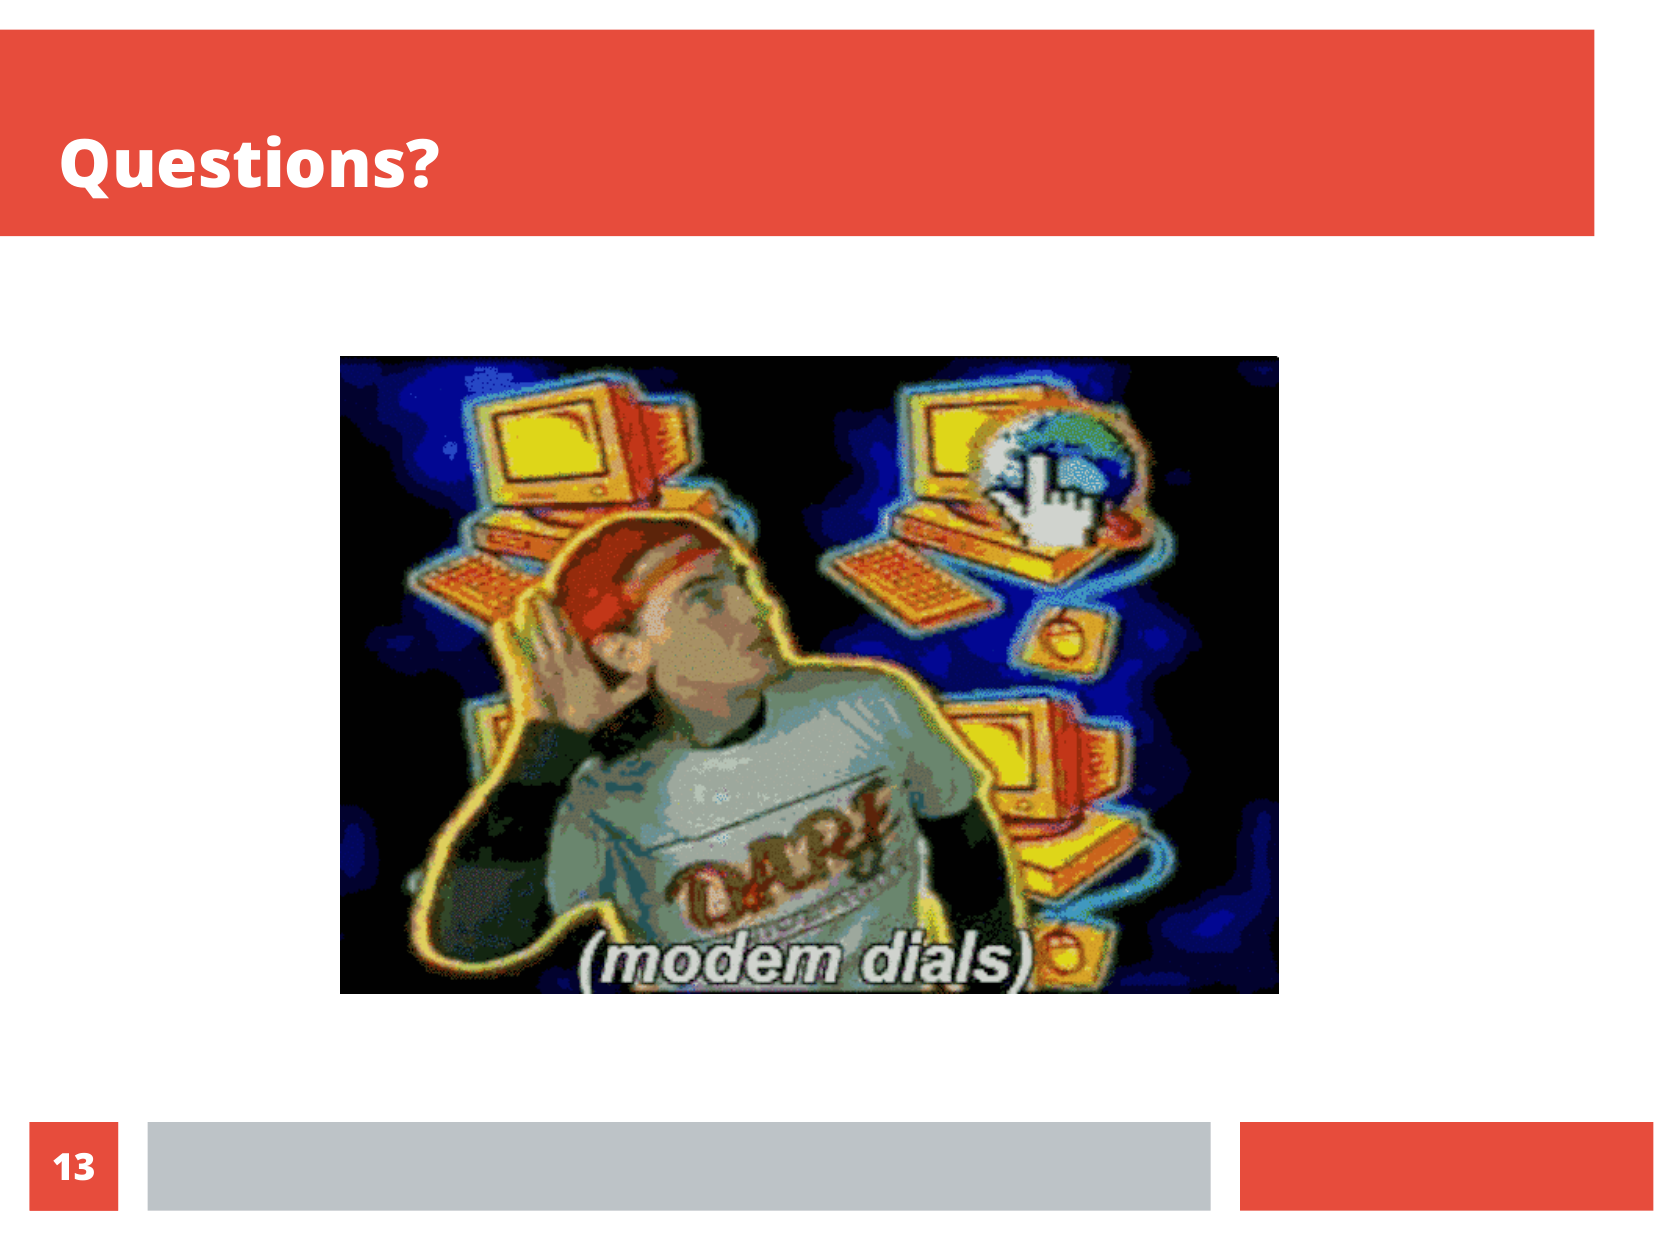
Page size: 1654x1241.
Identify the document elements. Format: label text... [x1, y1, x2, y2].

picture [340, 356, 1279, 994]
title Questions? [59, 59, 1595, 207]
